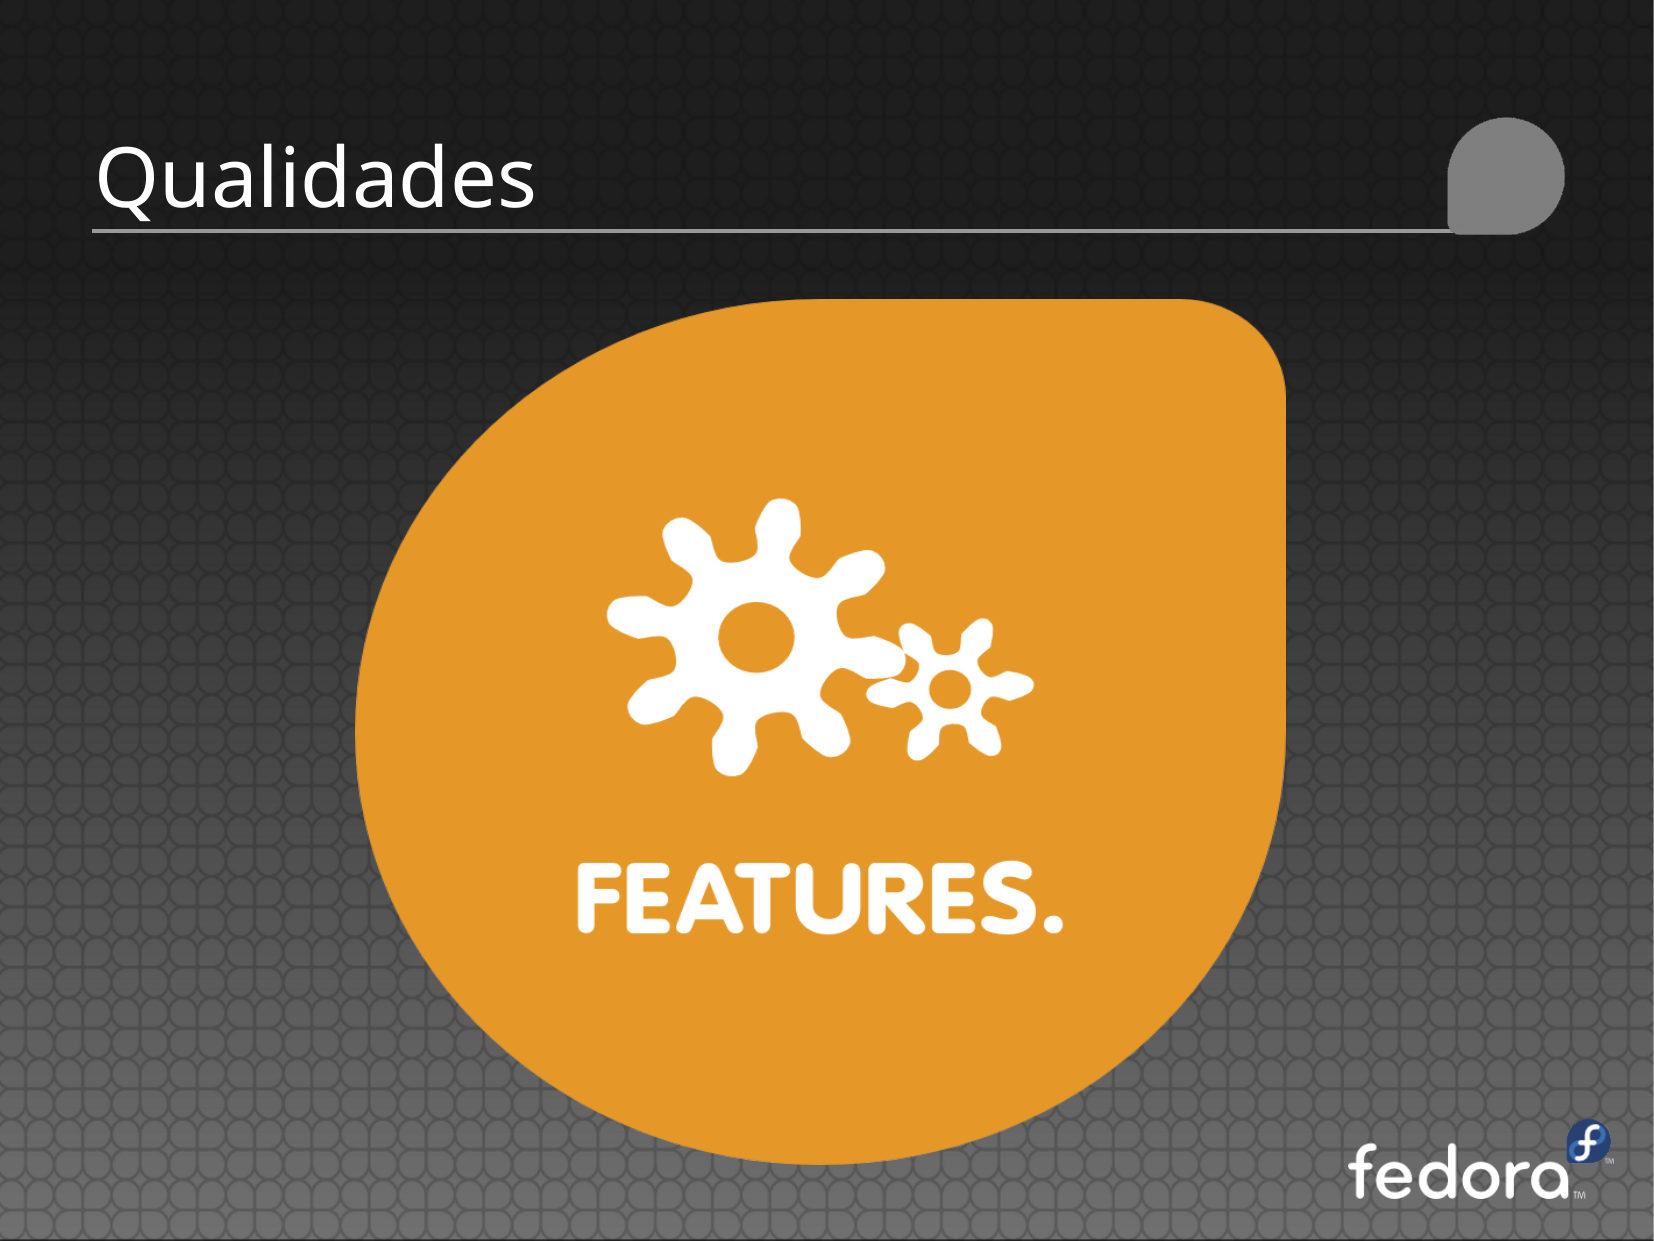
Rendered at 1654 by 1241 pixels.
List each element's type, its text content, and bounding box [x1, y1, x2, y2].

title Qualidades [94, 100, 1426, 251]
picture [0, 0, 1654, 1241]
list [112, 227, 1501, 1163]
